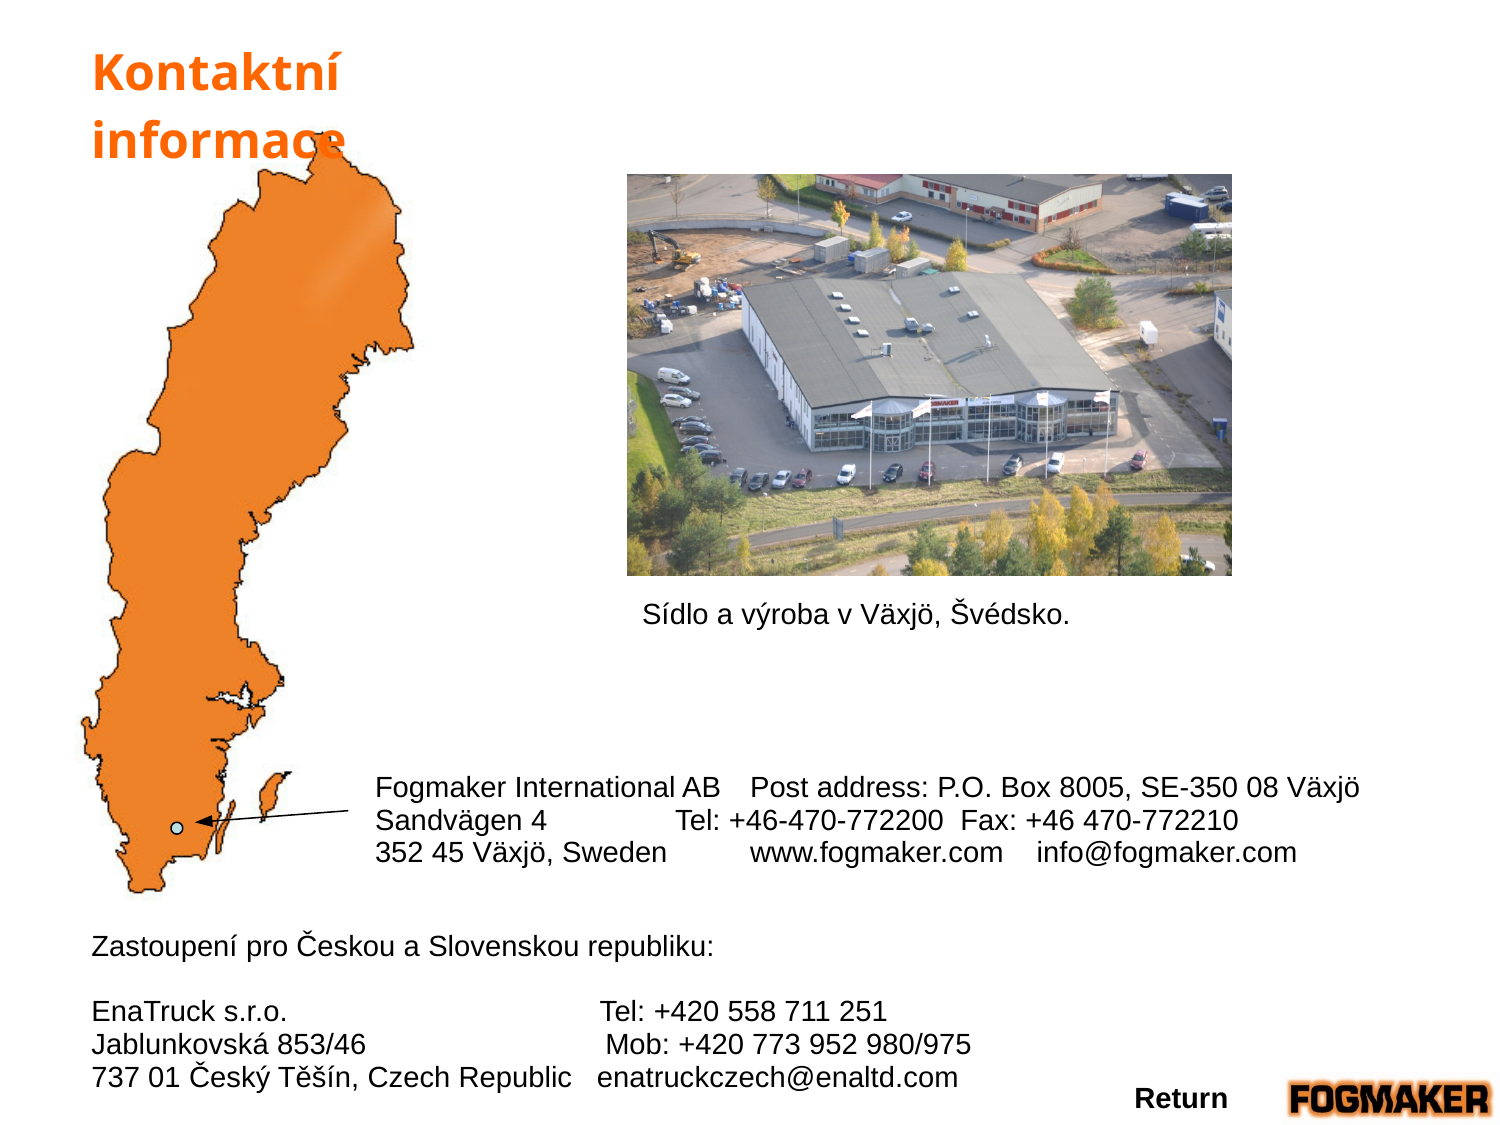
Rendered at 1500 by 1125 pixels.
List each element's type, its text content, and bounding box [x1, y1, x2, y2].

text_box [171, 822, 183, 835]
text_box Zastoupení pro Českou a Slovenskou republiku: EnaTruck s.r.o. Tel: +420 558 711 251 Jablunkovská 853/46 Mob: +420 773 952 980/975 737 01 Český Těšín, Czech Republic enatruckczech@enaltd.com [76, 922, 1388, 1095]
text_box Return [1119, 1095, 1244, 1123]
picture [627, 174, 1232, 576]
picture [0, 113, 483, 928]
text_box Fogmaker International AB Post address: P.O. Box 8005, SE-350 08 Växjö Sandvägen 4 Tel: +46-470-772200 Fax: +46 470-772210 352 45 Växjö, Sweden www.fogmaker.com info@fogmaker.com [360, 763, 1459, 877]
text_box Kontaktní informace [76, 29, 562, 268]
text_box Sídlo a výroba v Växjö, Švédsko. [627, 590, 1087, 639]
picture [1281, 1072, 1500, 1125]
